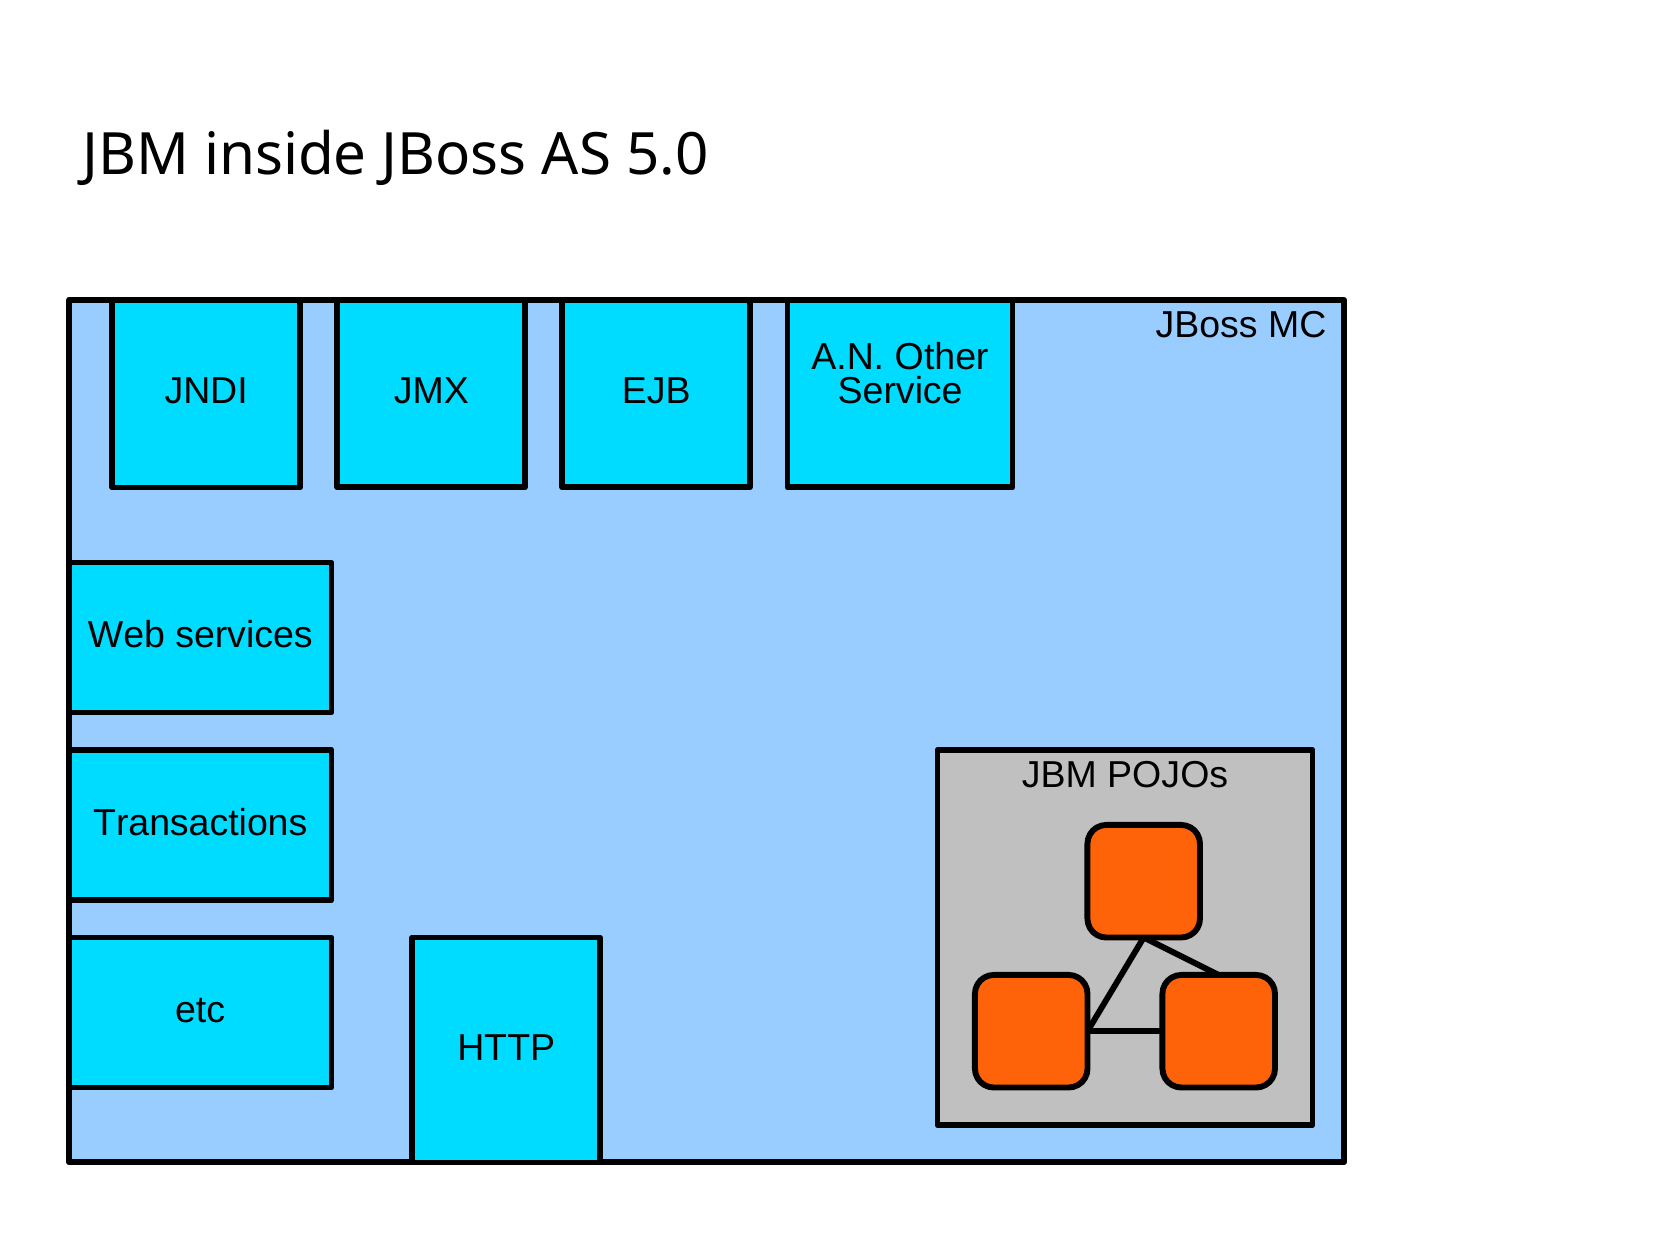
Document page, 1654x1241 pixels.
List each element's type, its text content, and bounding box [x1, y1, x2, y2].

title JBM inside JBoss AS 5.0 [82, 49, 1571, 256]
text_box JBM POJOs [937, 750, 1313, 1126]
text_box JBoss MC [69, 299, 1345, 1163]
text_box [974, 974, 1088, 1088]
text_box JNDI [112, 300, 300, 488]
text_box etc [69, 937, 332, 1088]
text_box EJB [562, 299, 750, 488]
text_box HTTP [412, 937, 600, 1163]
text_box [1087, 824, 1201, 938]
text_box [1162, 974, 1276, 1088]
text_box A.N. Other Service [787, 299, 1013, 488]
text_box Web services [69, 562, 332, 713]
text_box Transactions [69, 750, 332, 901]
text_box JMX [337, 299, 525, 488]
